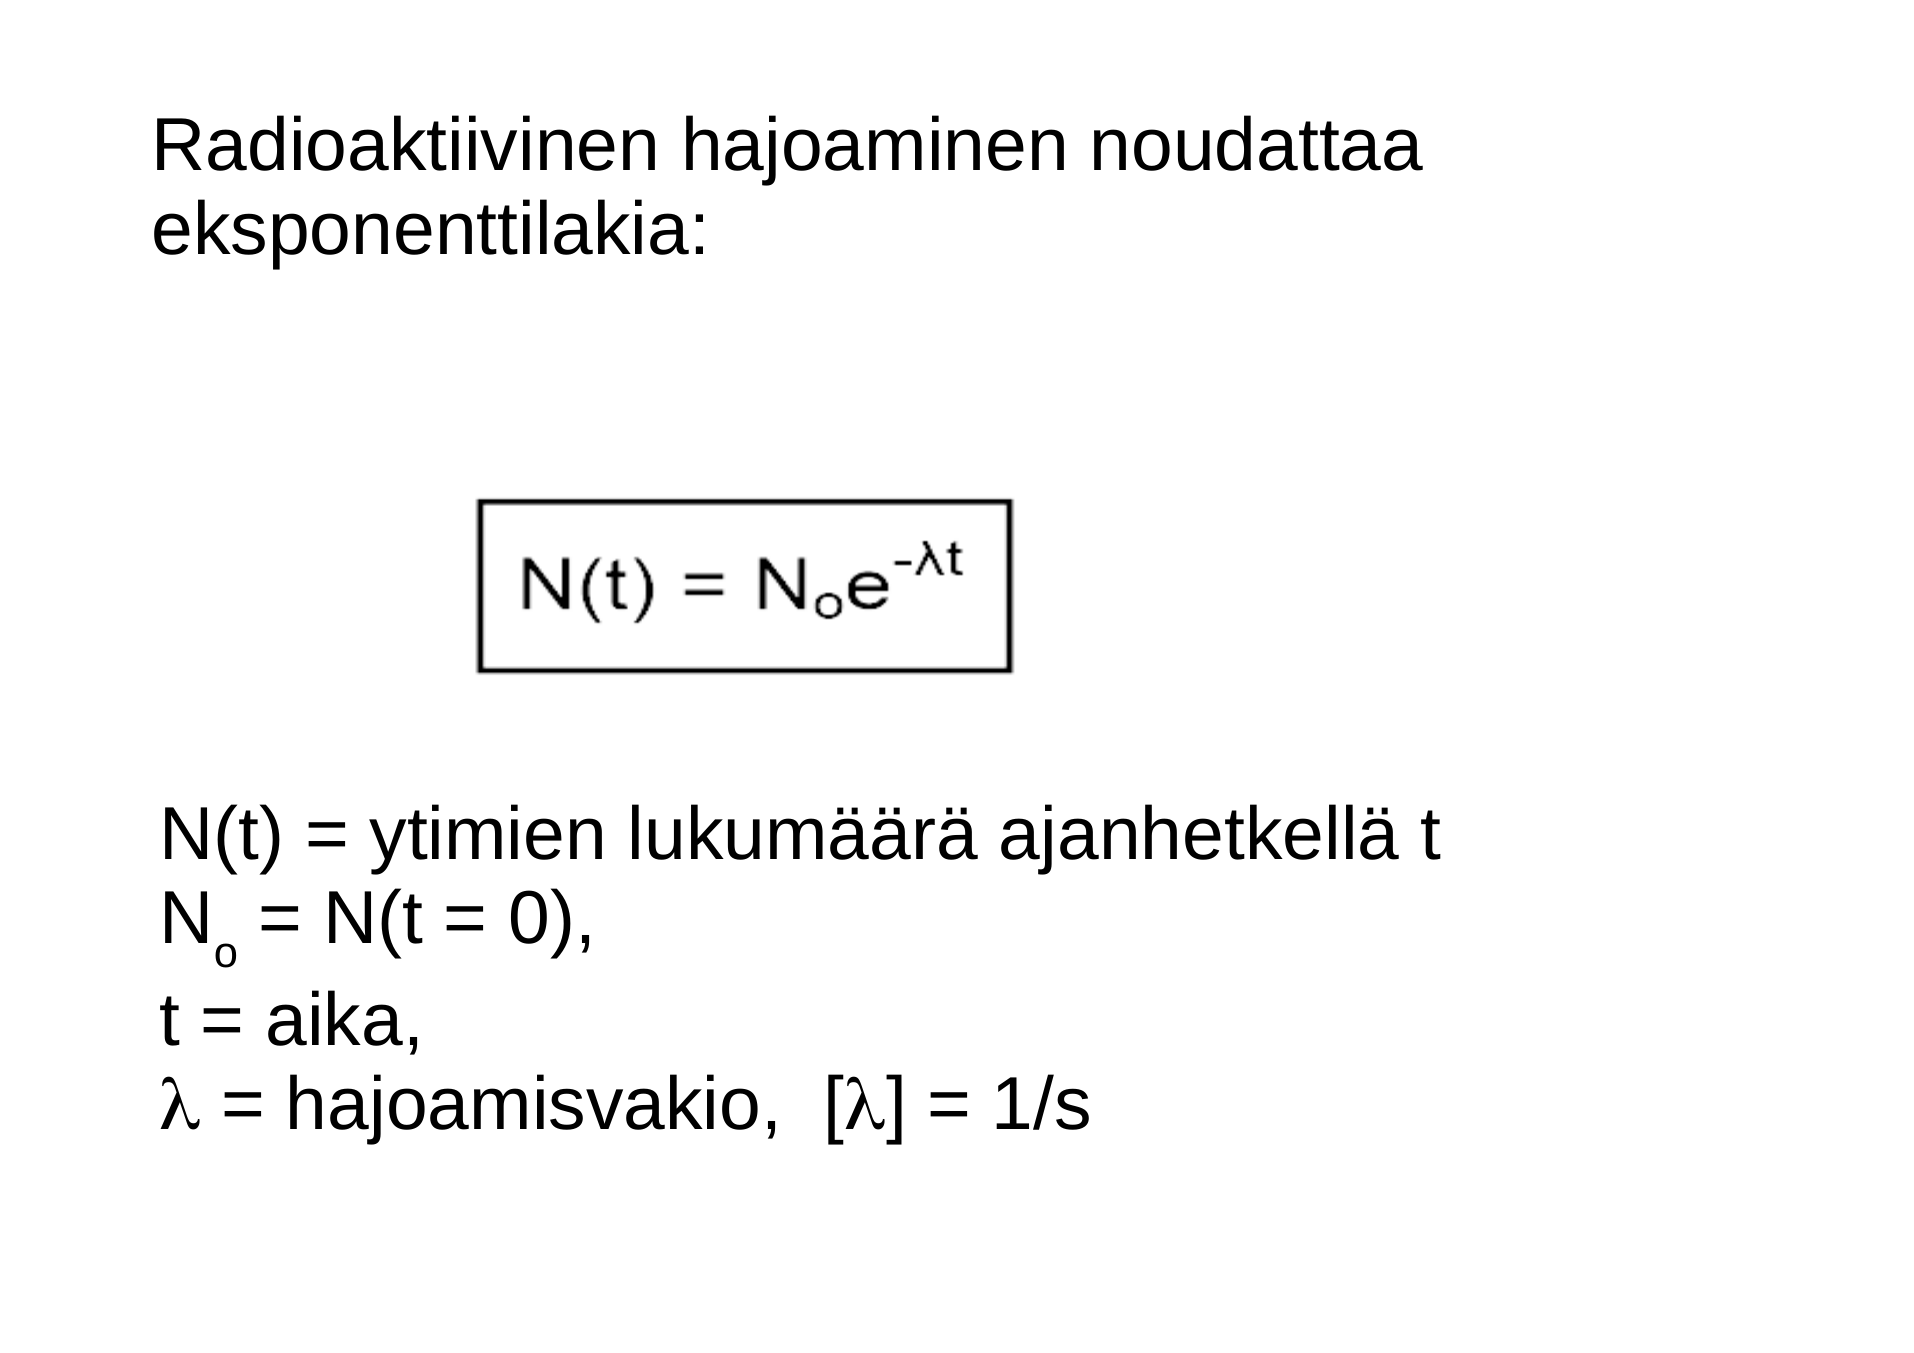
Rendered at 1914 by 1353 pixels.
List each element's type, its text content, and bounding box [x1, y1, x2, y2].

text_box N(t) = ytimien lukumäärä ajanhetkellä t No = N(t = 0), t = aika, l = hajoamisvakio, [l] = 1/s [144, 783, 1736, 1300]
text_box Radioaktiivinen hajoaminen noudattaa eksponenttilakia: [136, 95, 1793, 387]
picture [444, 463, 1067, 693]
